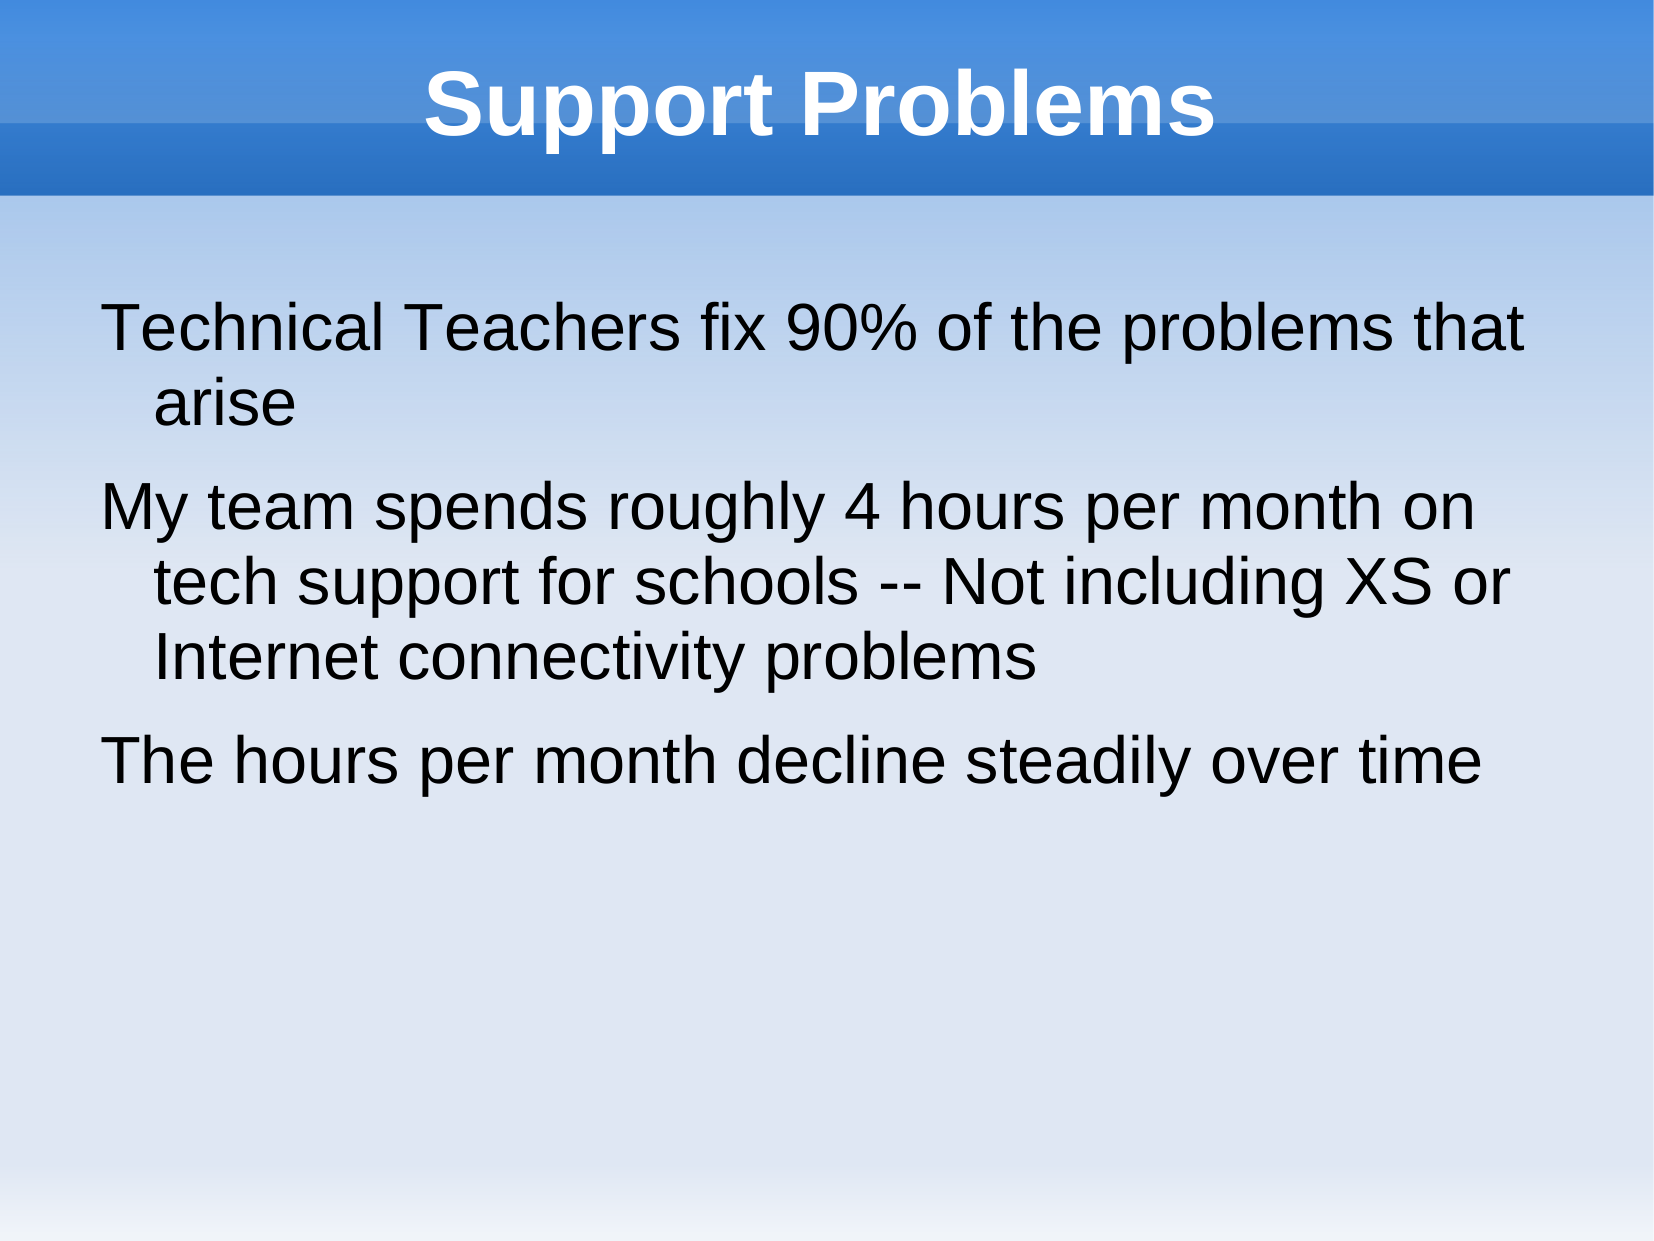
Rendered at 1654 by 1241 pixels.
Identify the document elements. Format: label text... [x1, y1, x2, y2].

title Support Problems [76, 7, 1565, 200]
picture [0, 0, 1654, 1241]
list Technical Teachers fix 90% of the problems that arise My team spends roughly 4 hours per month on tech support for schools -- Not including XS or Internet connectivity problems The hours per month decline steadily over time [82, 290, 1571, 1094]
